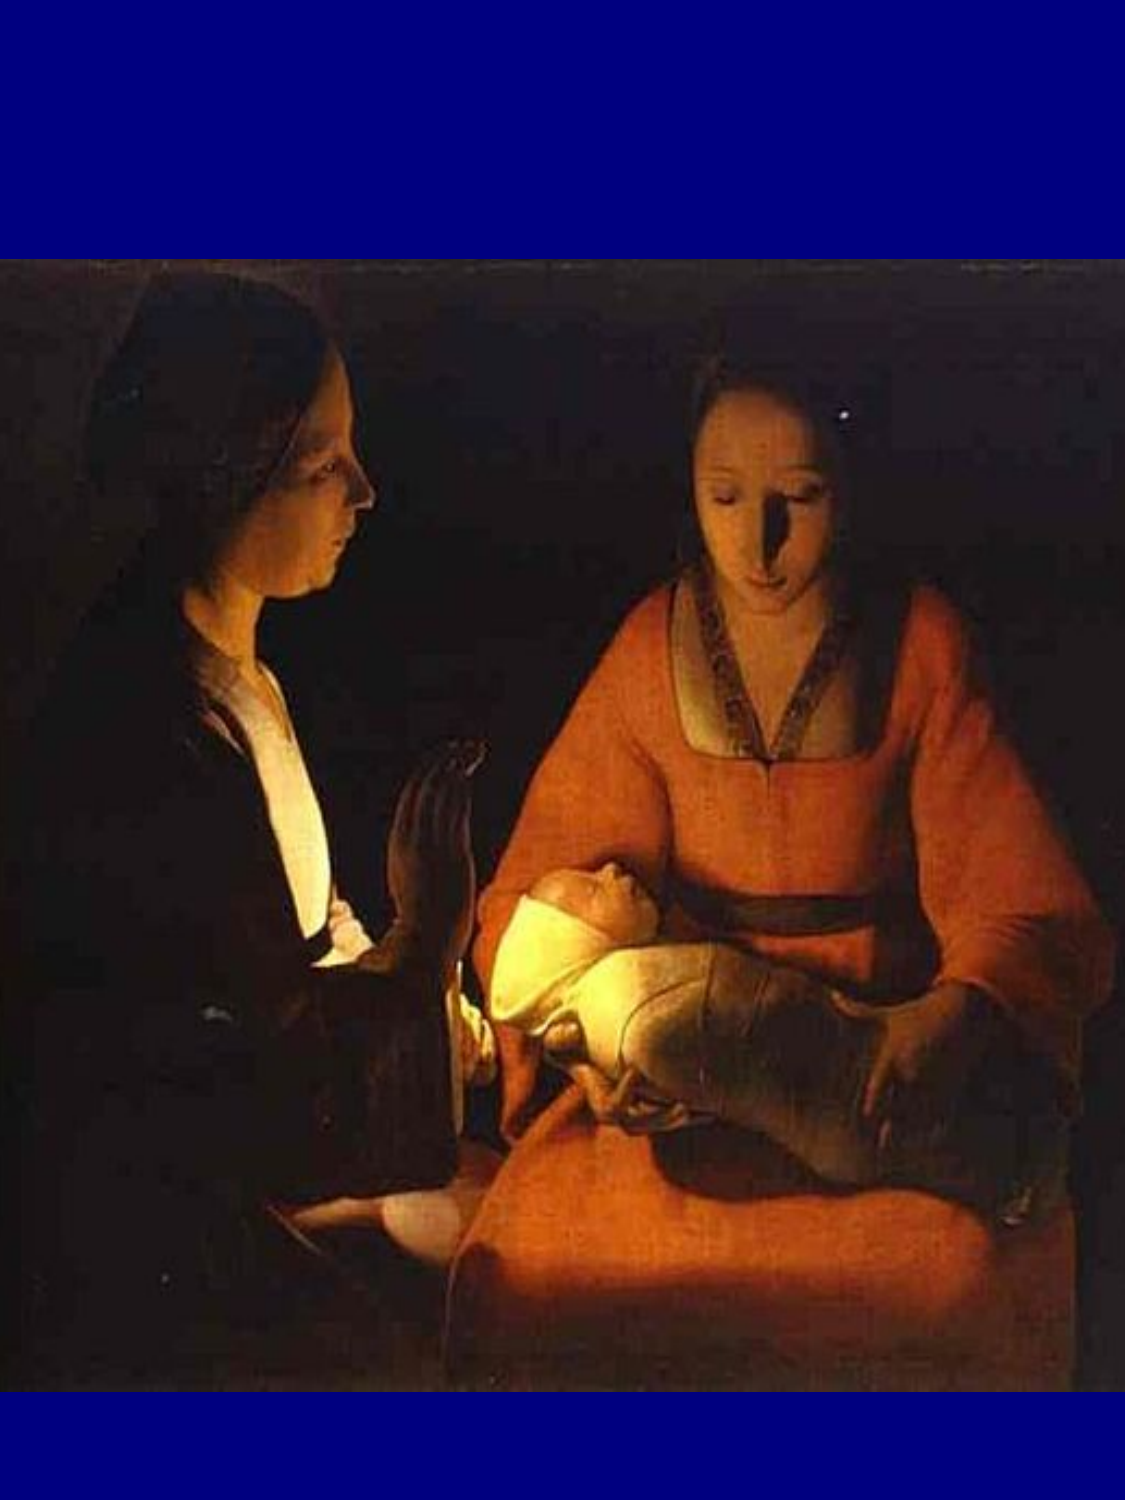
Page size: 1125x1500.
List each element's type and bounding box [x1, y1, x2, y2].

chart [0, 259, 1125, 1394]
